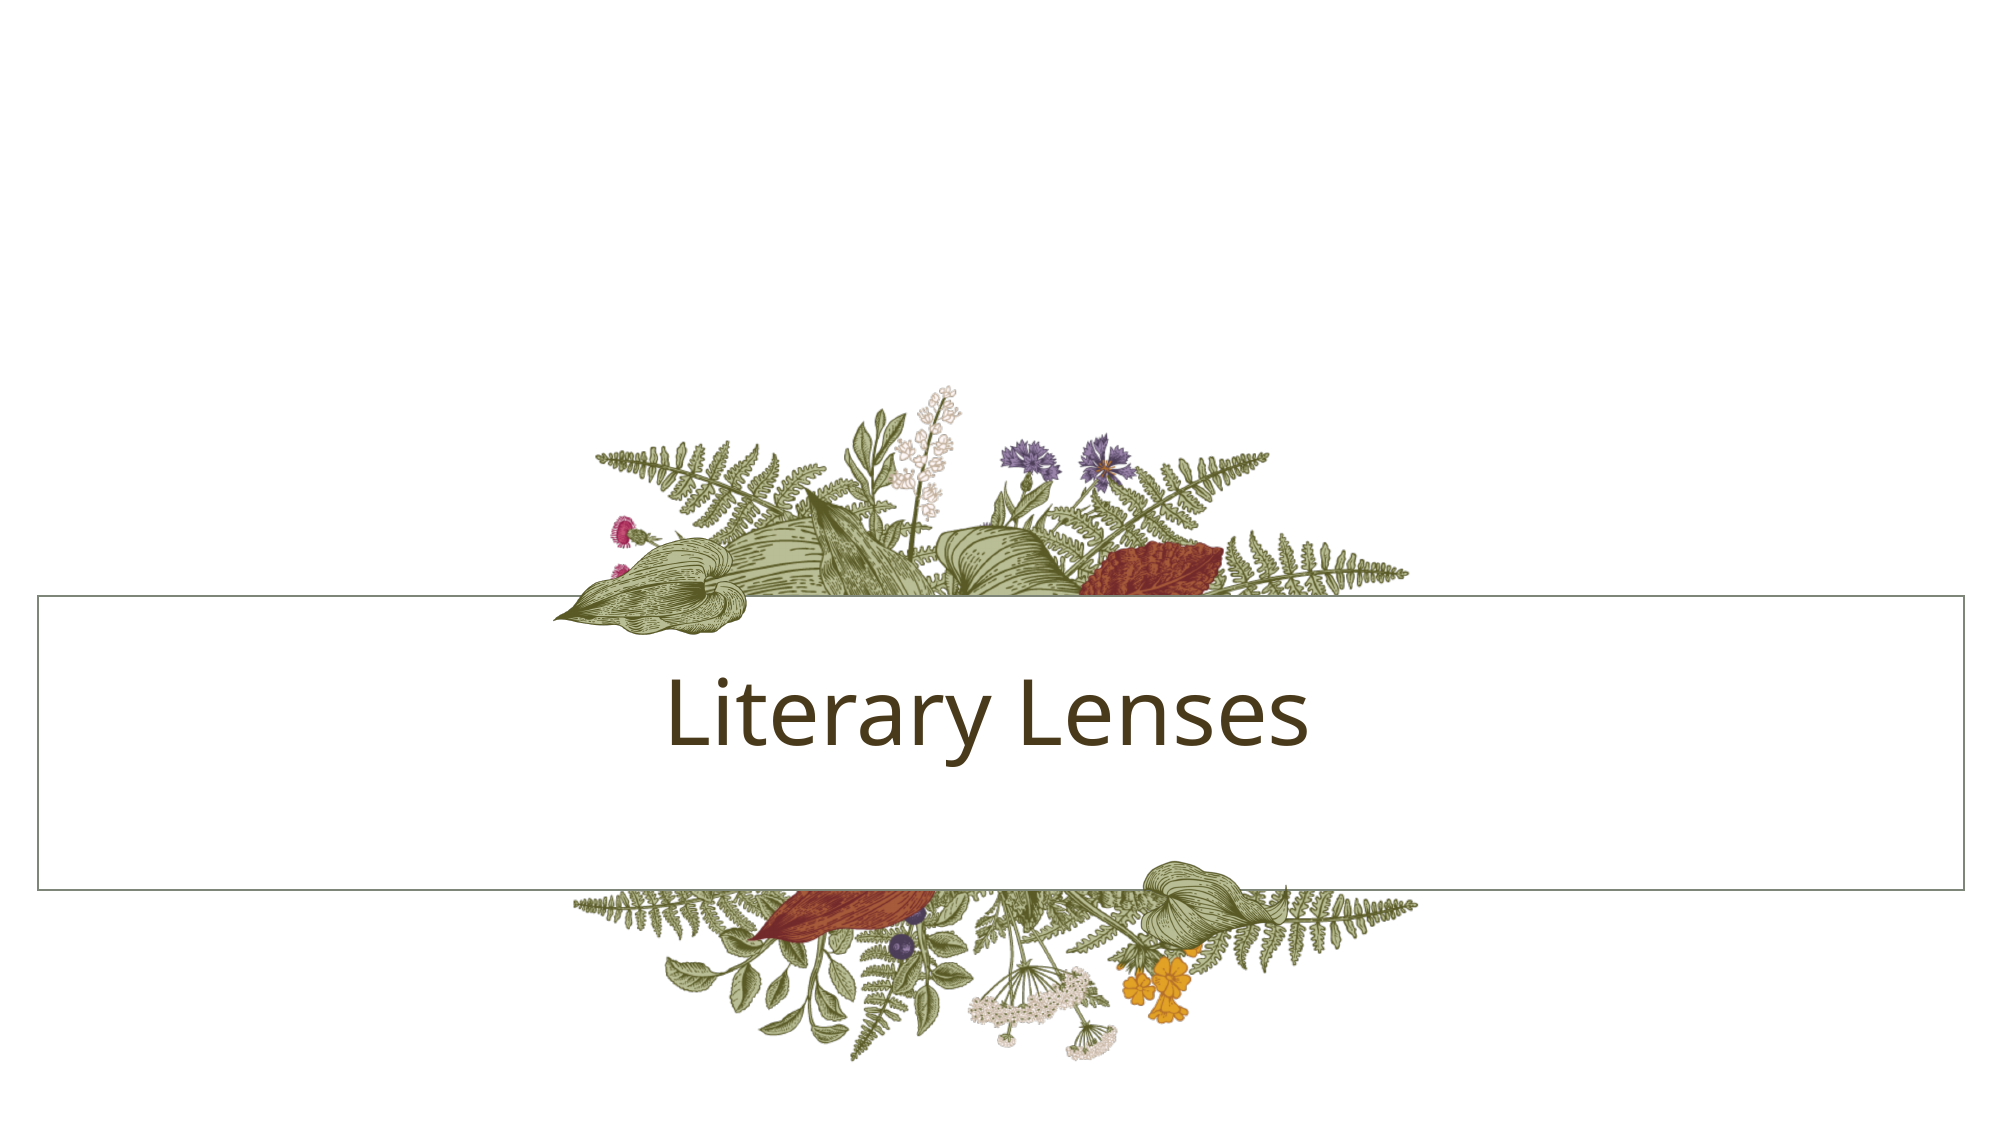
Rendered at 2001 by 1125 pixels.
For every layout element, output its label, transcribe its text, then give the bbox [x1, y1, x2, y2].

title Literary Lenses [189, 652, 1811, 773]
